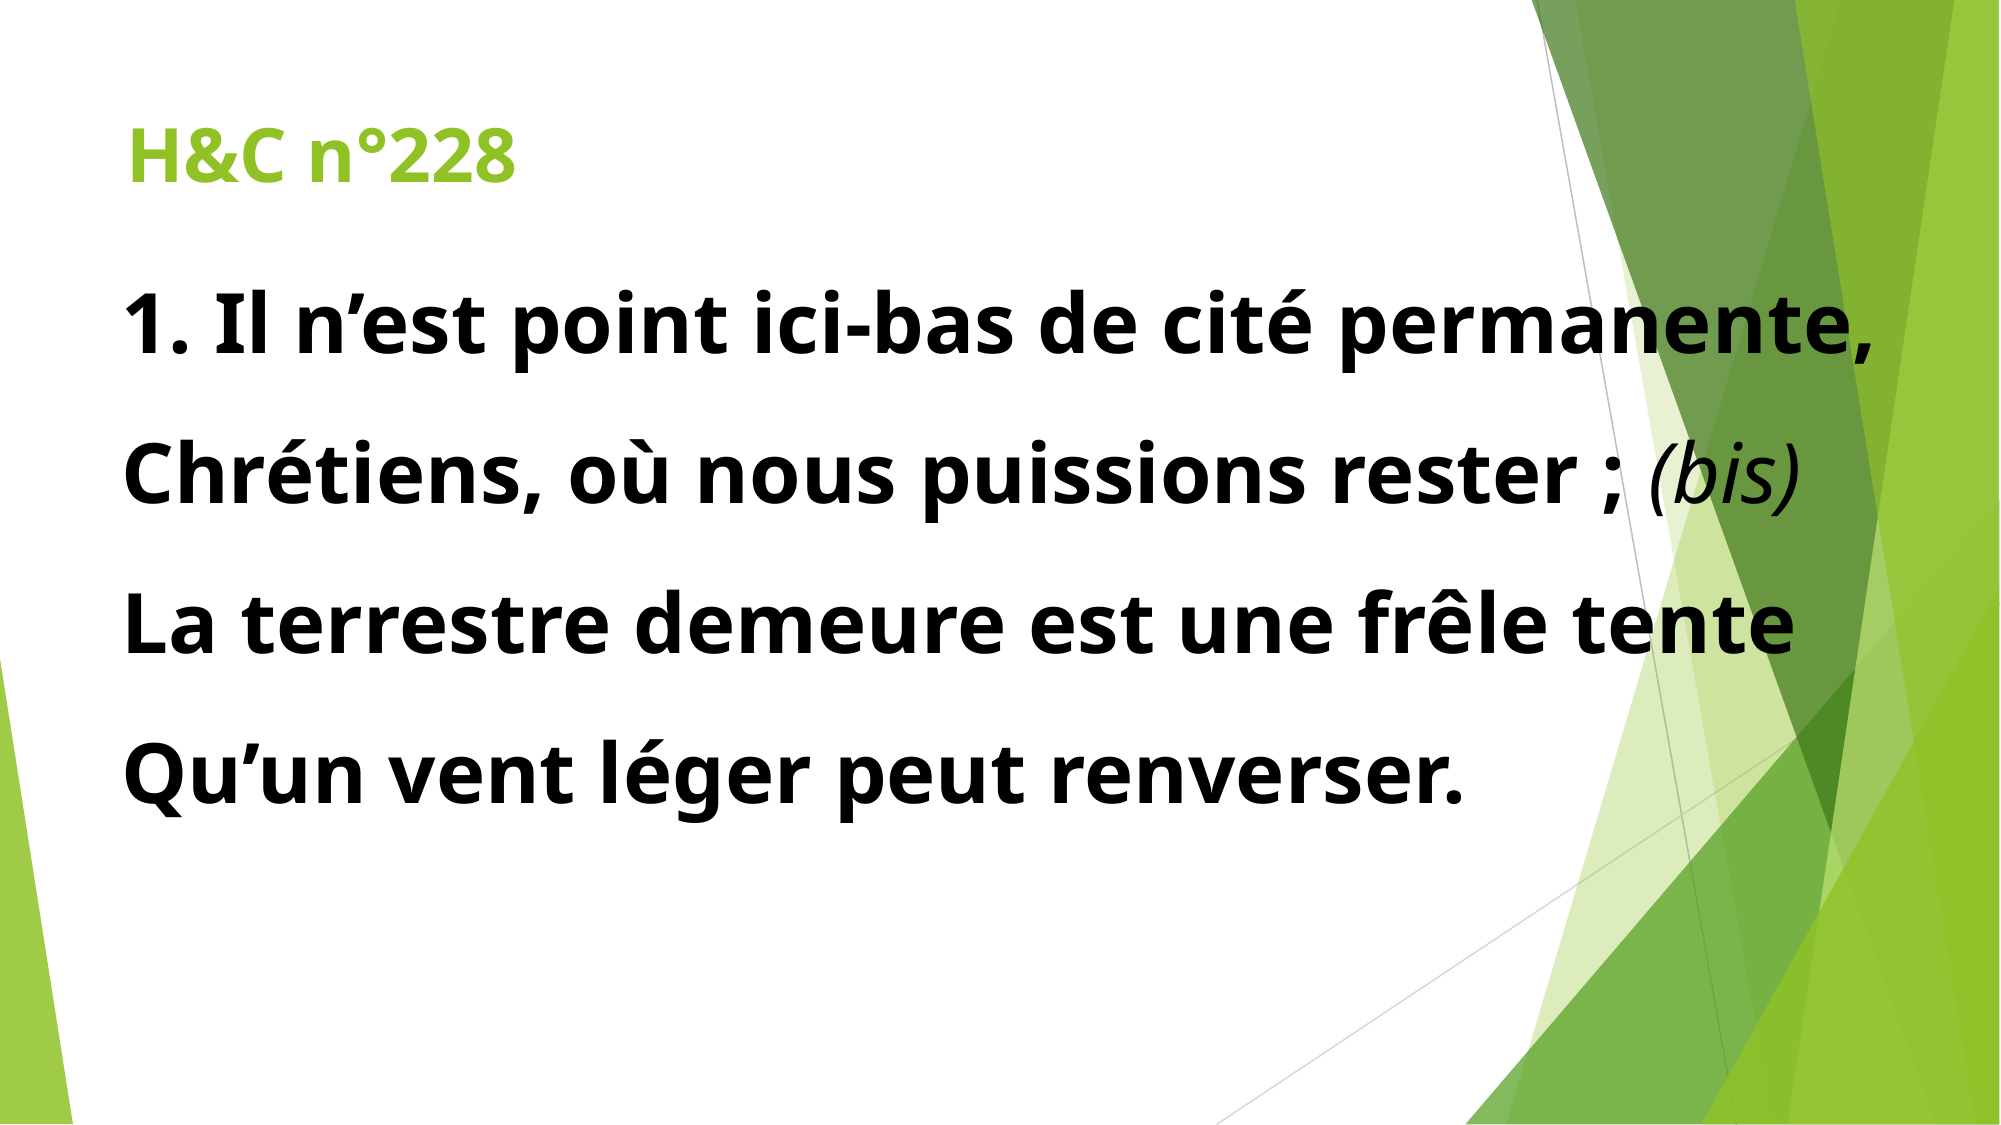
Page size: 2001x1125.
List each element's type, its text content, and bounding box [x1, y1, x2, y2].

text_box 1. Il n’est point ici-bas de cité permanente, Chrétiens, où nous puissions rester ; (bis) La terrestre demeure est une frêle tente Qu’un vent léger peut renverser. [106, 212, 1961, 1074]
text_box H&C n°228 [111, 99, 1522, 212]
